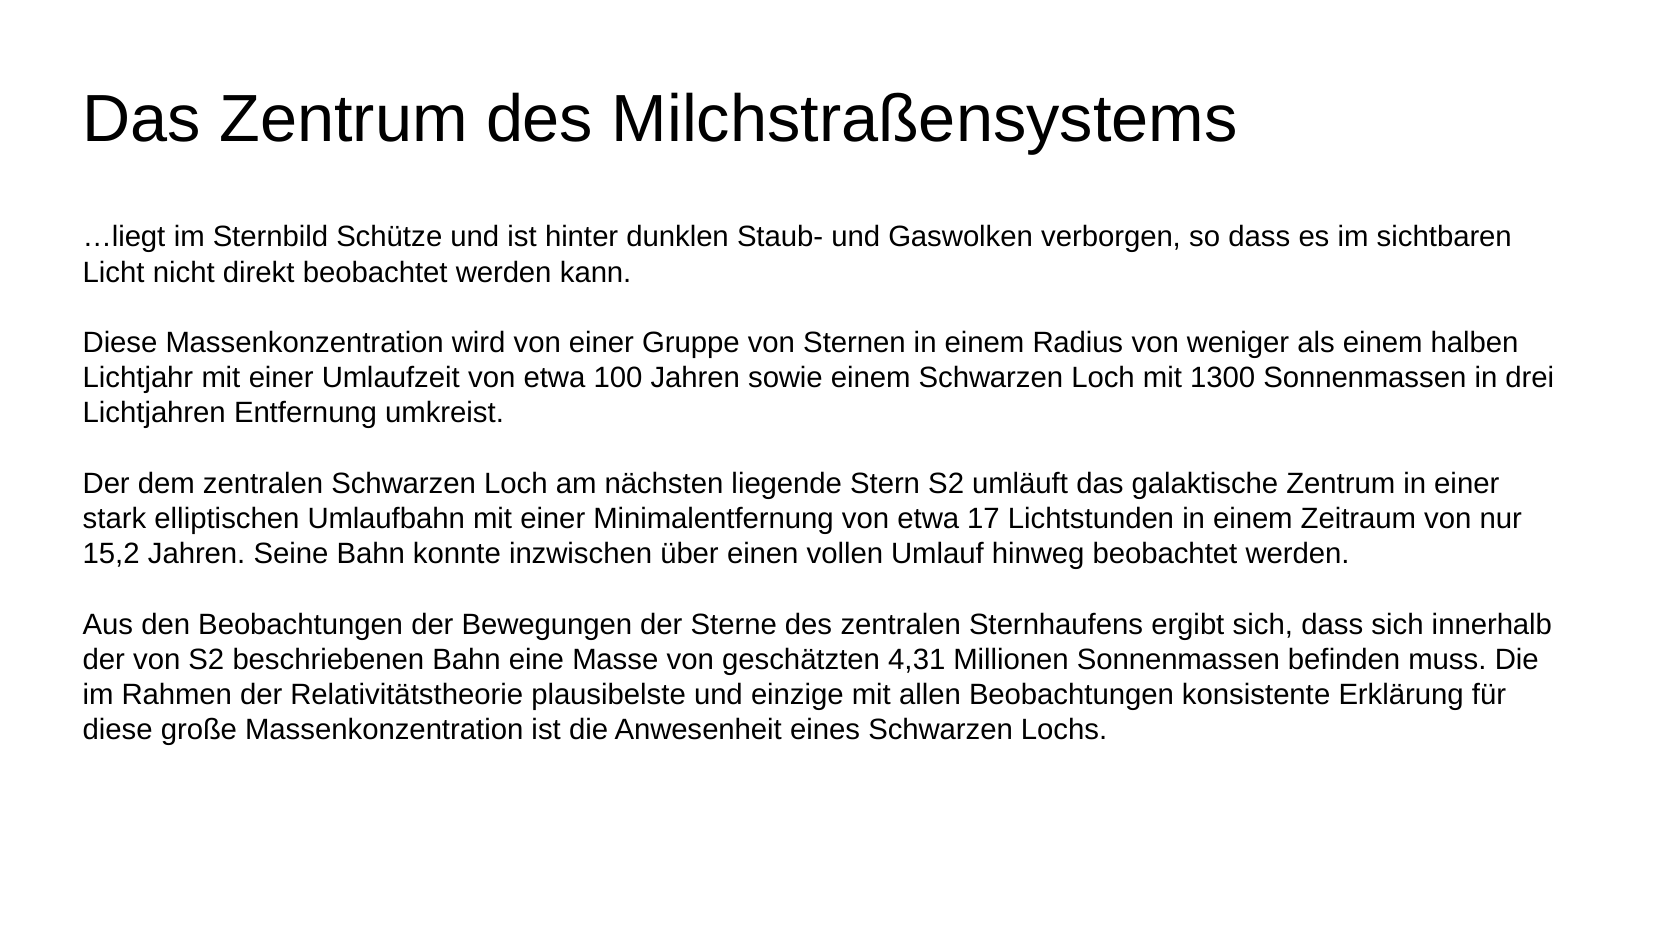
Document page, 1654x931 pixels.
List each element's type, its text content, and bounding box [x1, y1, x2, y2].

text_box …liegt im Sternbild Schütze und ist hinter dunklen Staub- und Gaswolken verborgen, so dass es im sichtbaren Licht nicht direkt beobachtet werden kann. Diese Massenkonzentration wird von einer Gruppe von Sternen in einem Radius von weniger als einem halben Lichtjahr mit einer Umlaufzeit von etwa 100 Jahren sowie einem Schwarzen Loch mit 1300 Sonnenmassen in drei Lichtjahren Entfernung umkreist. Der dem zentralen Schwarzen Loch am nächsten liegende Stern S2 umläuft das galaktische Zentrum in einer stark elliptischen Umlaufbahn mit einer Minimalentfernung von etwa 17 Lichtstunden in einem Zeitraum von nur 15,2 Jahren. Seine Bahn konnte inzwischen über einen vollen Umlauf hinweg beobachtet werden. Aus den Beobachtungen der Bewegungen der Sterne des zentralen Sternhaufens ergibt sich, dass sich innerhalb der von S2 beschriebenen Bahn eine Masse von geschätzten 4,31 Millionen Sonnenmassen befinden muss. Die im Rahmen der Relativitätstheorie plausibelste und einzige mit allen Beobachtungen konsistente Erklärung für diese große Massenkonzentration ist die Anwesenheit eines Schwarzen Lochs. [82, 217, 1571, 757]
text_box Das Zentrum des Milchstraßensystems [82, 37, 1571, 193]
